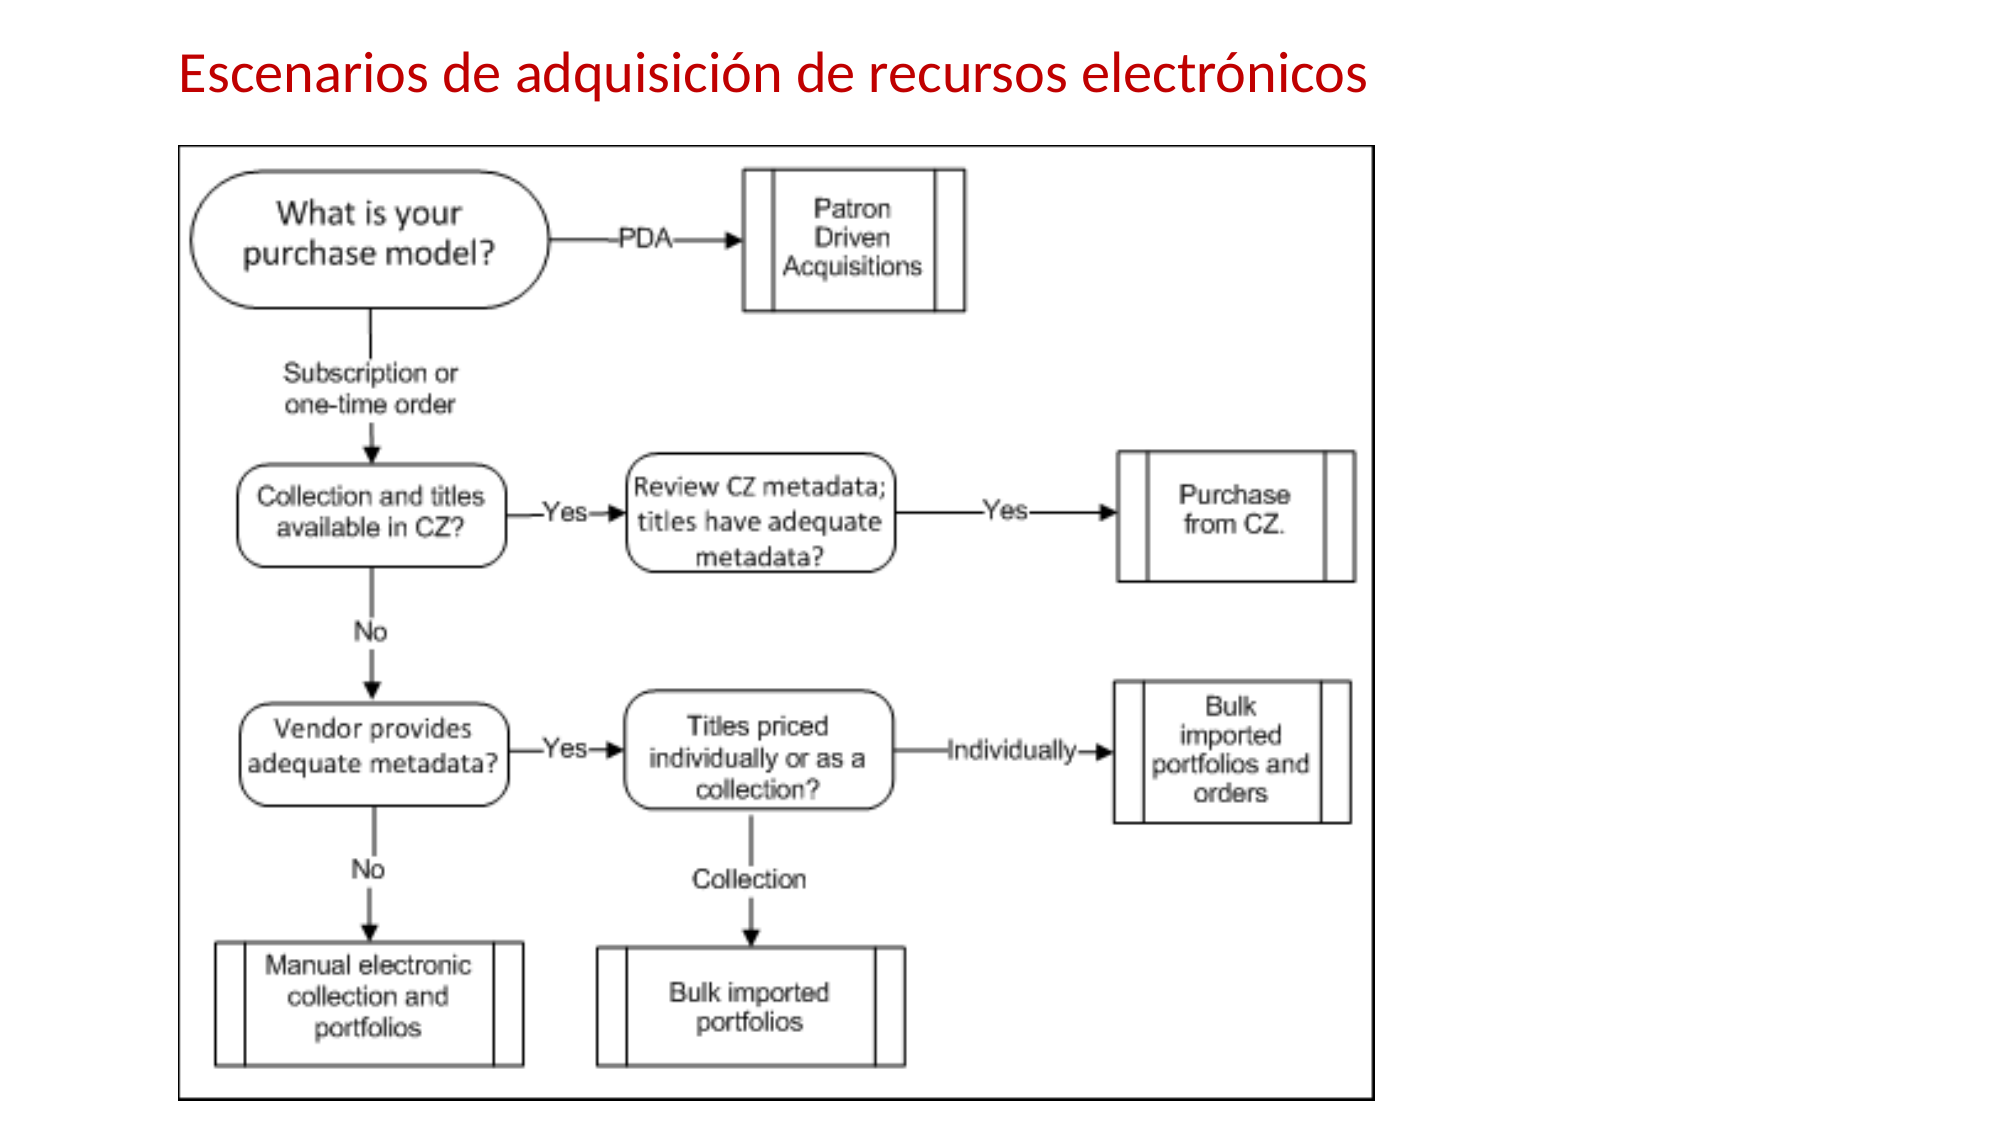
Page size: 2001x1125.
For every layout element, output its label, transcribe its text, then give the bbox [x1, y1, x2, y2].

picture [178, 145, 1375, 1101]
text_box Escenarios de adquisición de recursos electrónicos [164, 26, 1426, 113]
